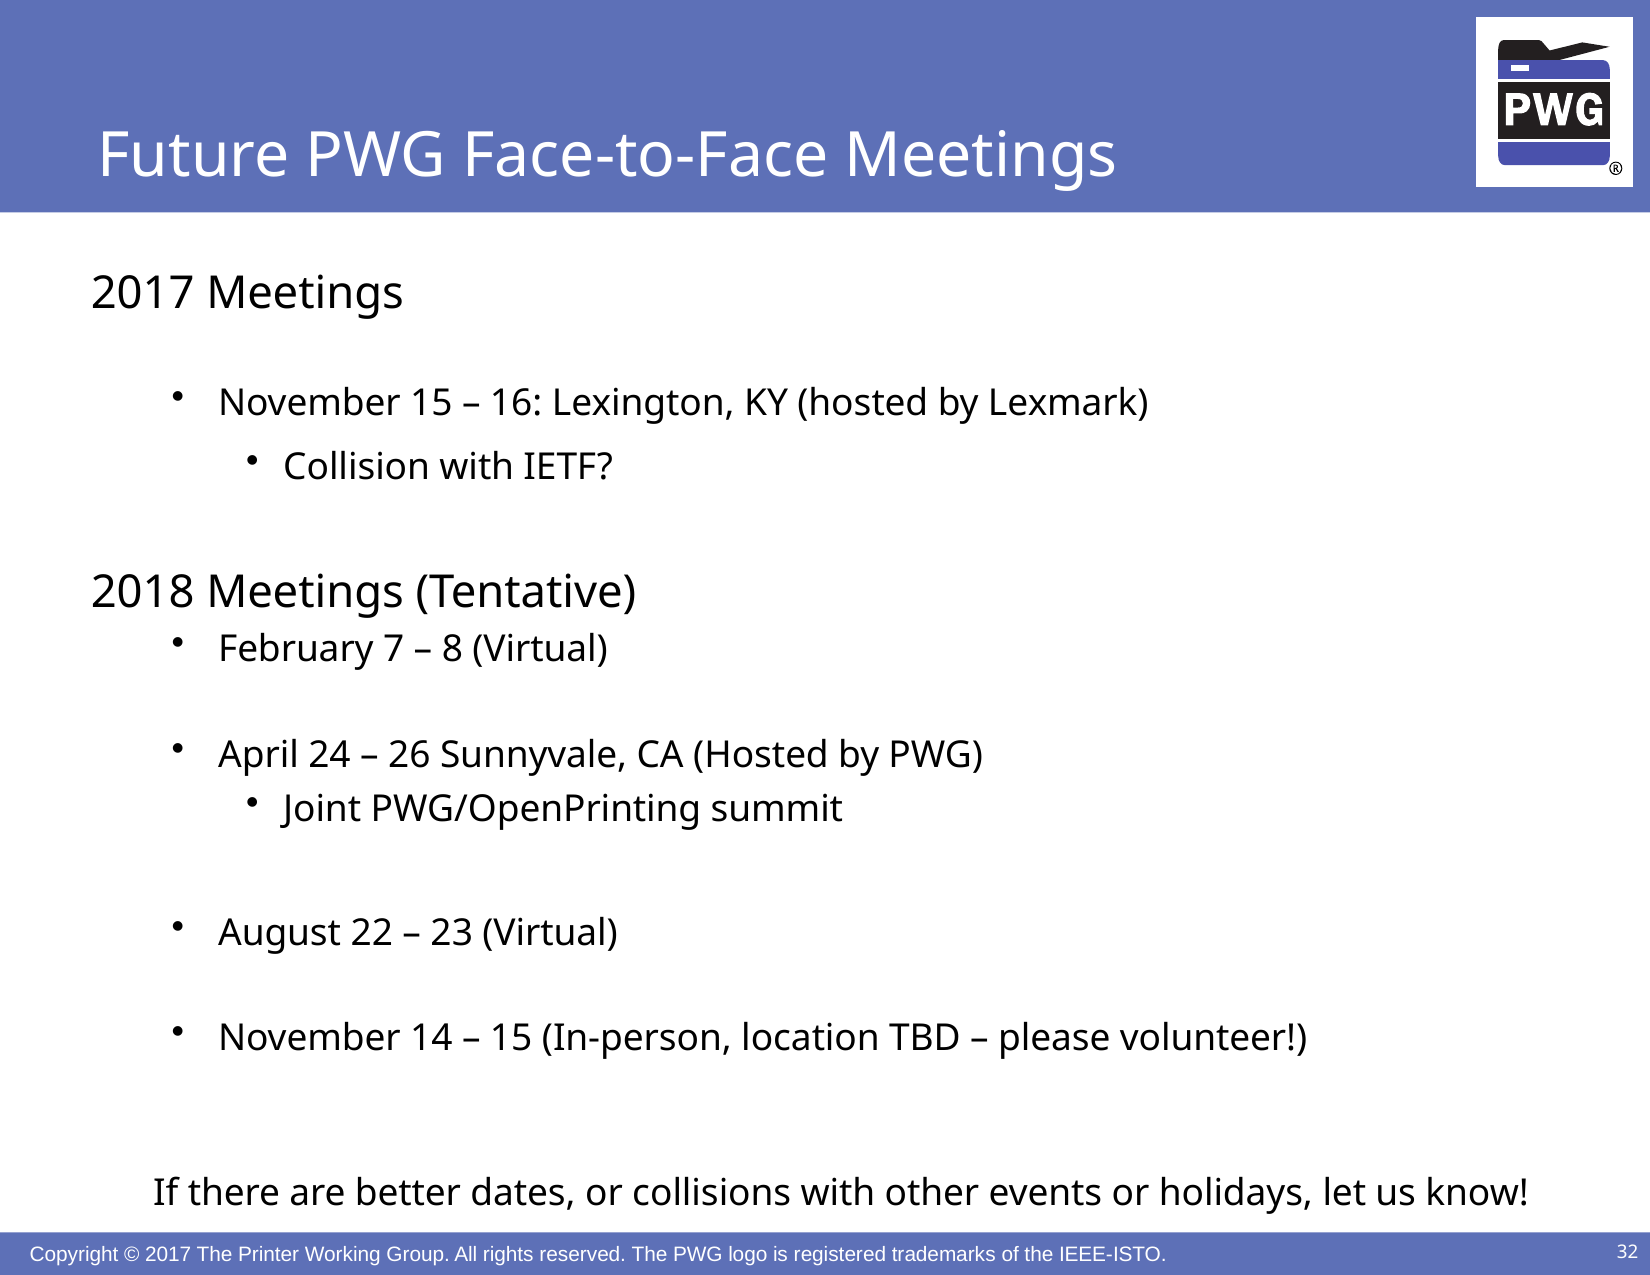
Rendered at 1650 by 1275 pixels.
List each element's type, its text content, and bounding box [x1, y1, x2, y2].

title Future PWG Face-to-Face Meetings [82, 8, 1449, 198]
list 2017 Meetings November 15 – 16: Lexington, KY (hosted by Lexmark) Collision with IETF? 2018 Meetings (Tentative) February 7 – 8 (Virtual) April 24 – 26 Sunnyvale, CA (Hosted by PWG) Joint PWG/OpenPrinting summit August 22 – 23 (Virtual) November 14 – 15 (In-person, location TBD – please volunteer!) If there are better dates, or collisions with other events or holidays, let us know! [82, 254, 1568, 1233]
